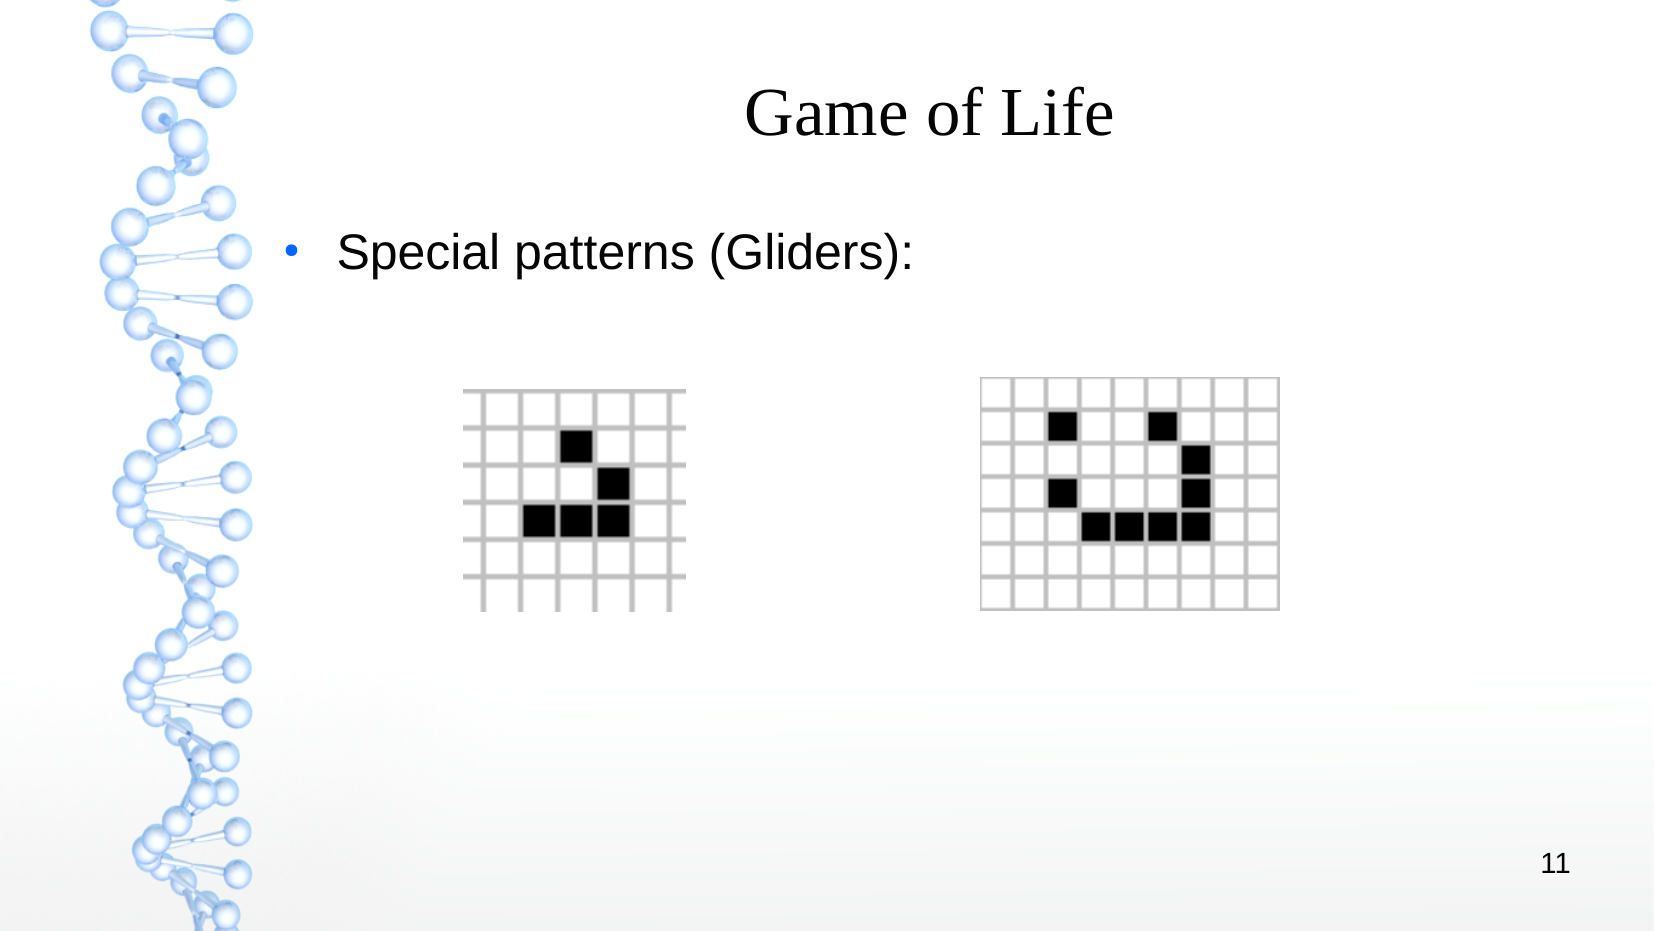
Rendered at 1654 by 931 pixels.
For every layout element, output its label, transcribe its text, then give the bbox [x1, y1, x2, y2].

title Game of Life [265, 35, 1595, 189]
list Special patterns (Gliders): [265, 224, 1595, 764]
picture [0, 0, 1654, 931]
